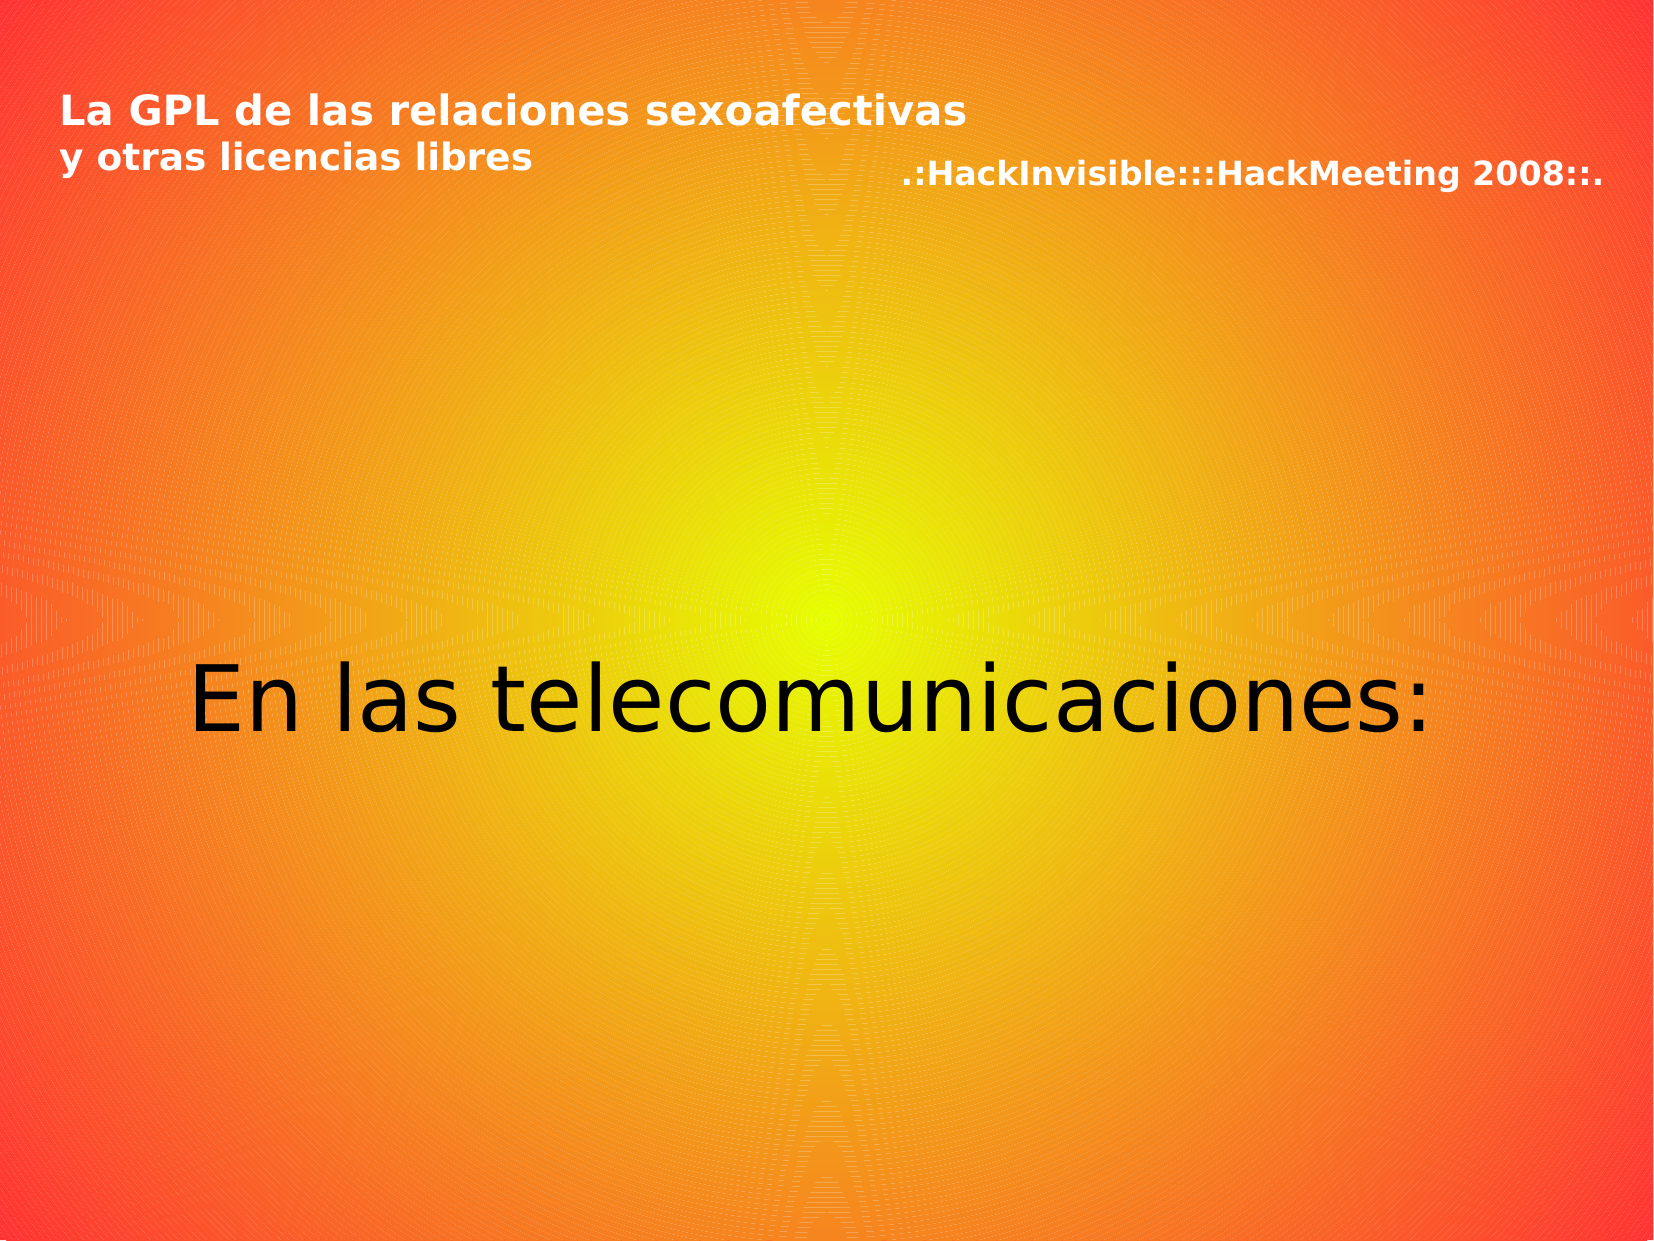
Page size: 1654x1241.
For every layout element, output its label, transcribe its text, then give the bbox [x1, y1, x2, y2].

title La GPL de las relaciones sexoafectivas y otras licencias libres [59, 59, 1595, 207]
text_box .:HackInvisible:::HackMeeting 2008::. [885, 147, 1607, 201]
subtitle En las telecomunicaciones: [82, 297, 1571, 1102]
